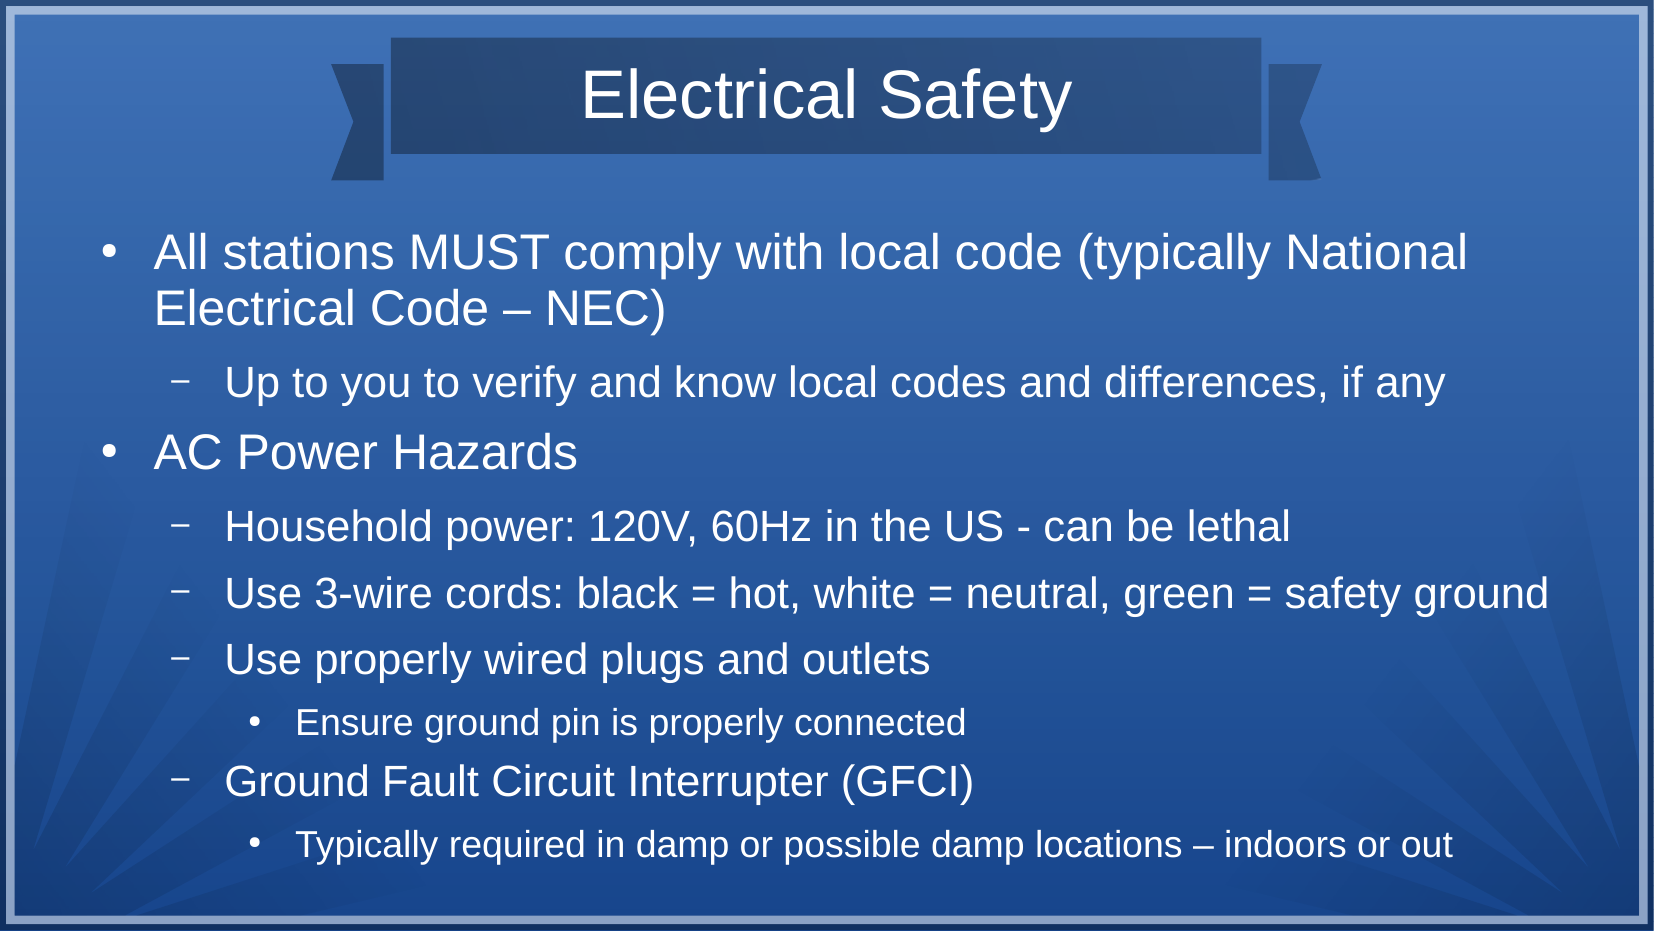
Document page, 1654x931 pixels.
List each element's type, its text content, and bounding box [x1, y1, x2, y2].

title Electrical Safety [389, 35, 1264, 154]
list All stations MUST comply with local code (typically National Electrical Code – NEC) Up to you to verify and know local codes and differences, if any AC Power Hazards Household power: 120V, 60Hz in the US - can be lethal Use 3-wire cords: black = hot, white = neutral, green = safety ground Use properly wired plugs and outlets Ensure ground pin is properly connected Ground Fault Circuit Interrupter (GFCI) Typically required in damp or possible damp locations – indoors or out [82, 224, 1571, 901]
